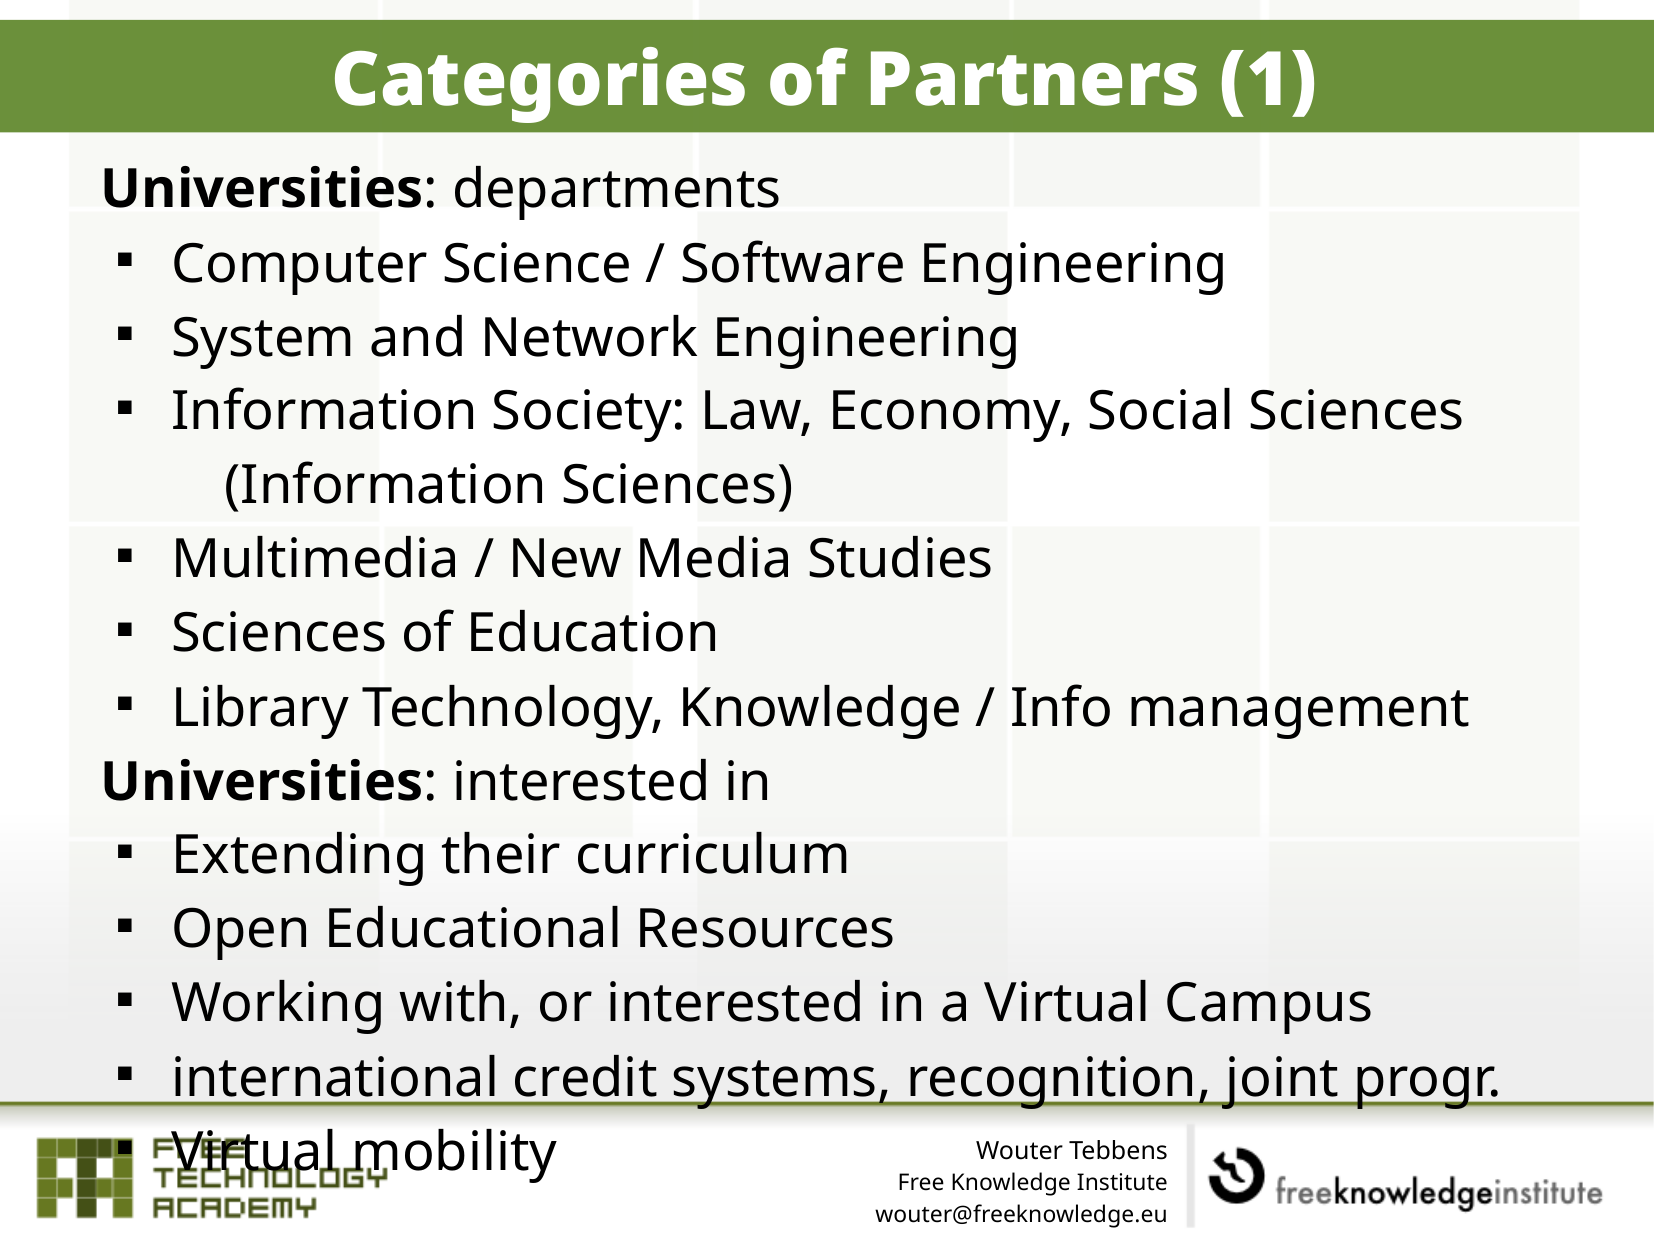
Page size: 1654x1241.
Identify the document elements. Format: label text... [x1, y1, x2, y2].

picture [0, 0, 1654, 19]
title Categories of Partners (1) [37, 29, 1613, 122]
picture [0, 133, 1654, 1241]
list Universities: departments Computer Science / Software Engineering System and Network Engineering Information Society: Law, Economy, Social Sciences (Information Sciences) Multimedia / New Media Studies Sciences of Education Library Technology, Knowledge / Info management Universities: interested in Extending their curriculum Open Educational Resources Working with, or interested in a Virtual Campus international credit systems, recognition, joint progr. Virtual mobility [82, 150, 1571, 1072]
